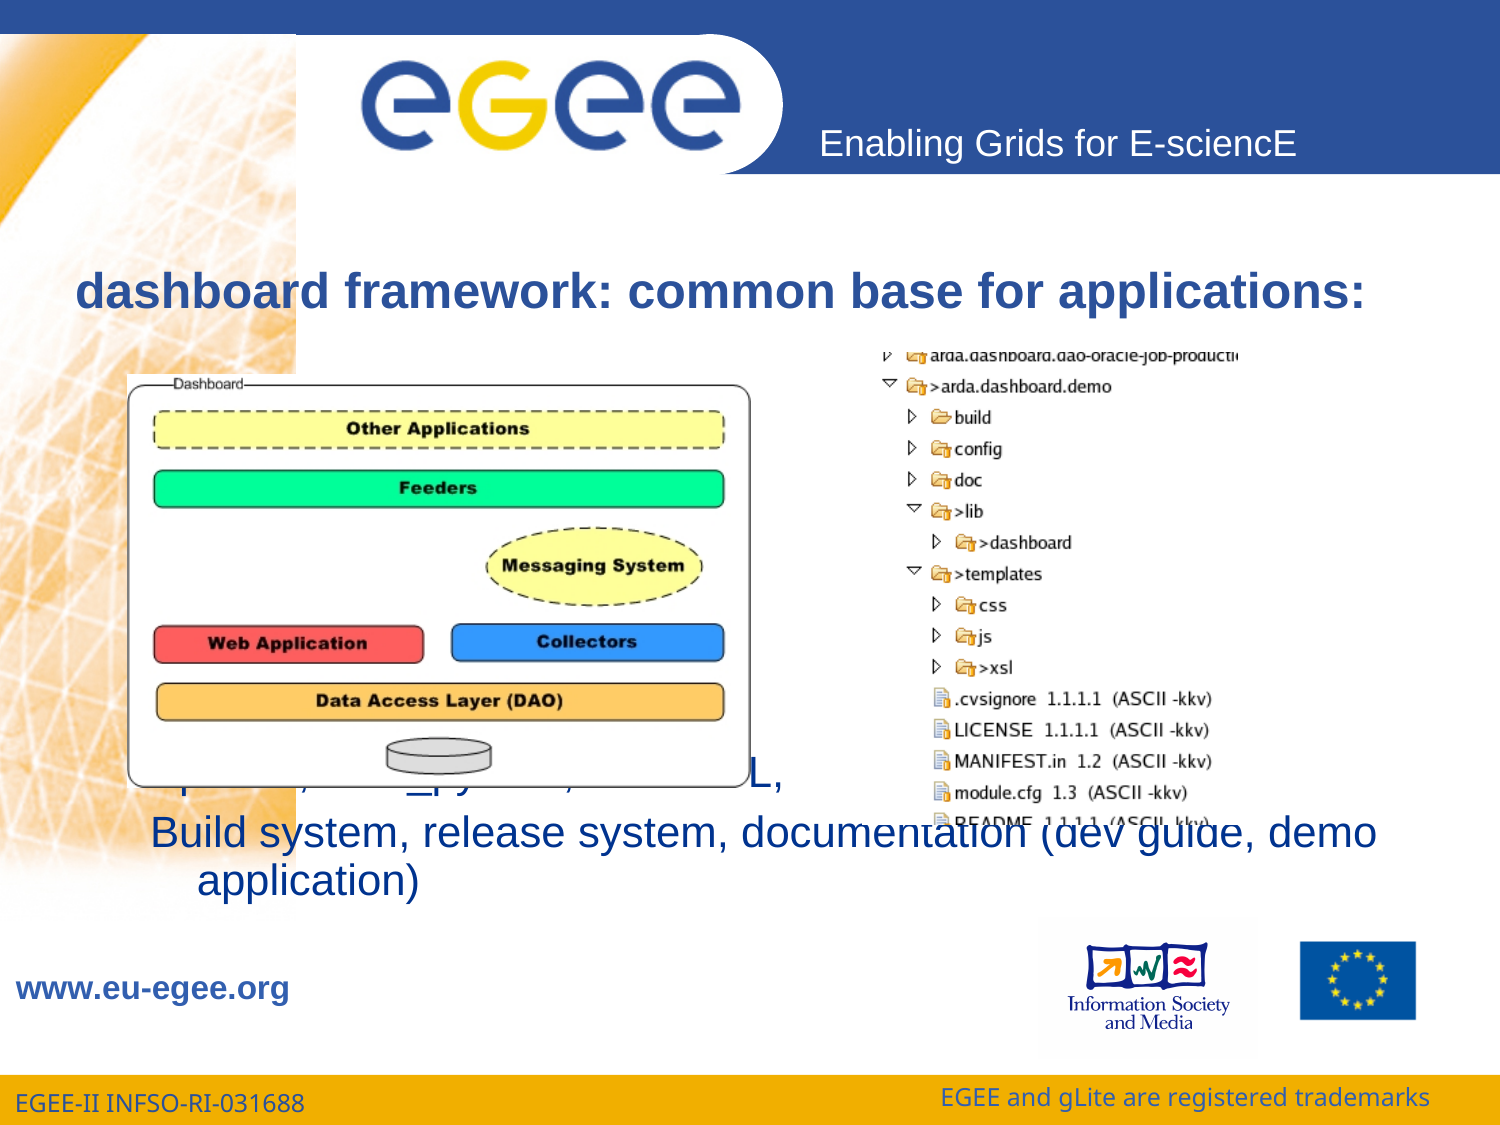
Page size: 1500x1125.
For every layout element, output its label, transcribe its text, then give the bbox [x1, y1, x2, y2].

picture [1038, 991, 1258, 1059]
picture [355, 56, 748, 154]
picture [862, 352, 1238, 826]
list dashboard framework: common base for applications: Apache, mod_python, XSL/XML, Build system, release system, documentation (dev guide, demo application) [75, 263, 1425, 991]
picture [1291, 991, 1424, 1028]
picture [0, 34, 296, 921]
picture [127, 374, 751, 788]
